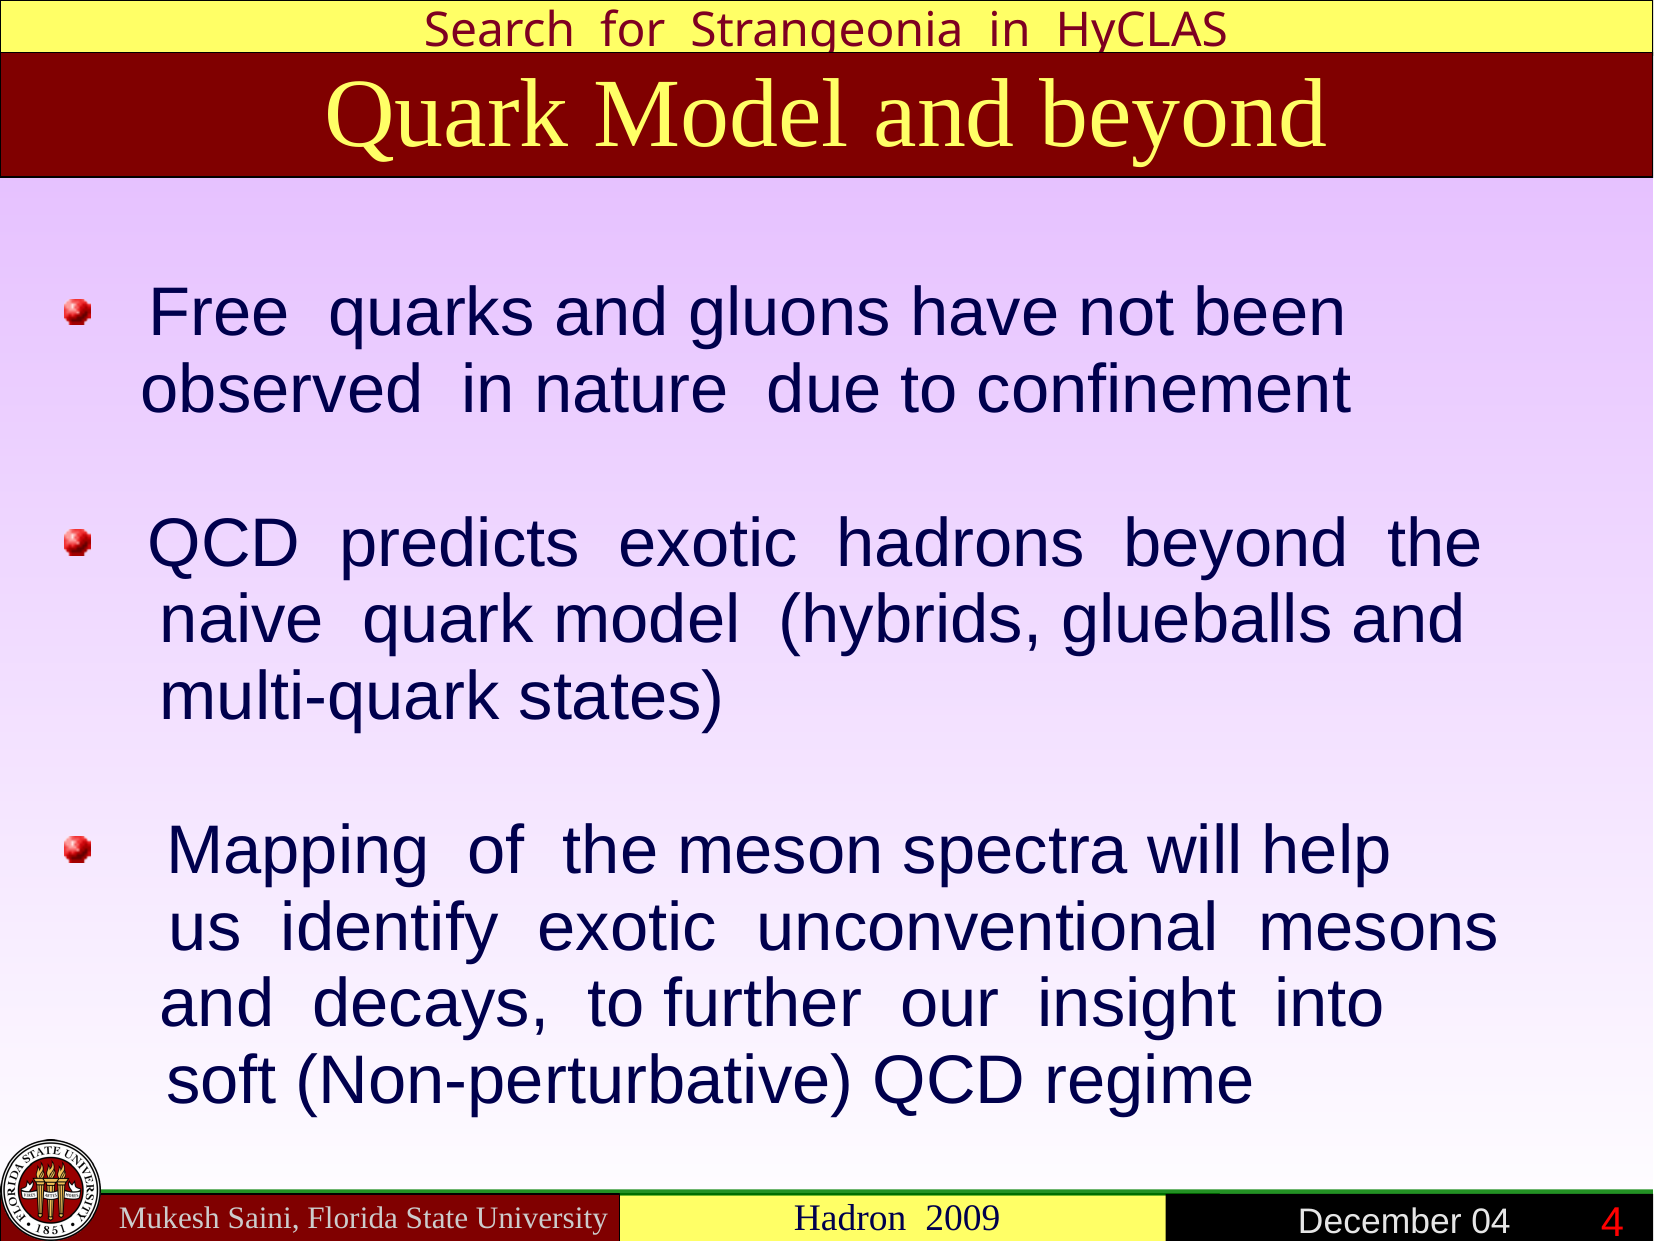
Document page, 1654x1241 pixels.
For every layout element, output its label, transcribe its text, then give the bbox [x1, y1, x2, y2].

text_box Free quarks and gluons have not been observed in nature due to confinement QCD predicts exotic hadrons beyond the naive quark model (hybrids, glueballs and multi-quark states) Mapping of the meson spectra will help us identify exotic unconventional mesons and decays, to further our insight into soft (Non-perturbative) QCD regime [49, 189, 1653, 1180]
text_box Quark Model and beyond [309, 51, 1344, 176]
picture [0, 1139, 101, 1241]
